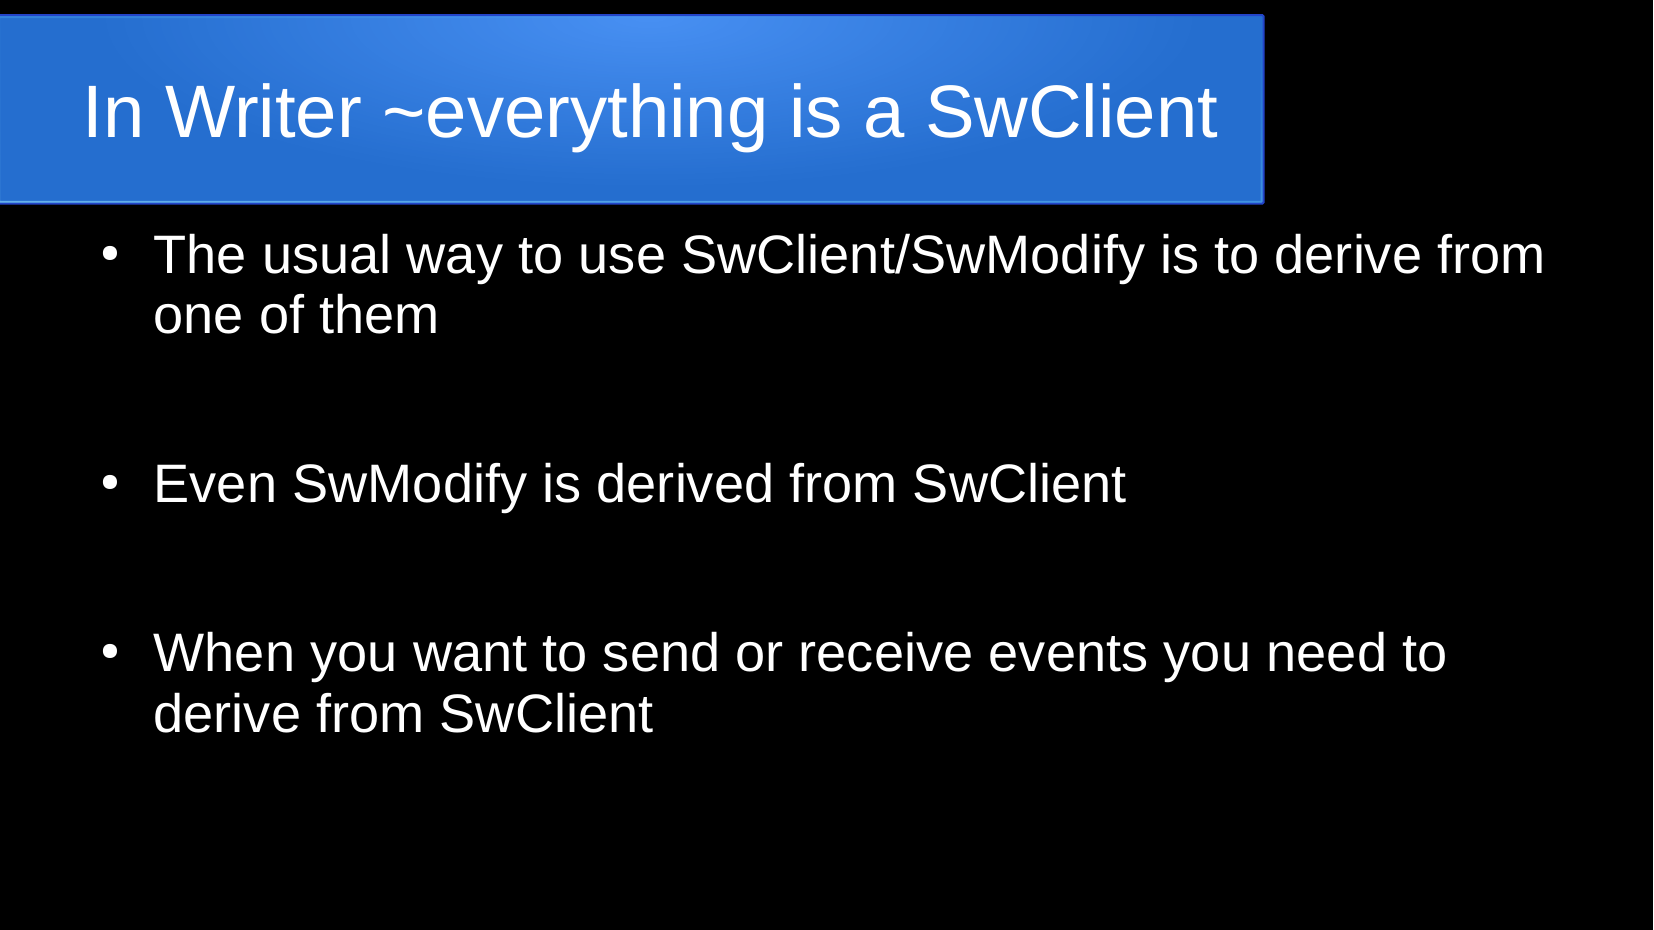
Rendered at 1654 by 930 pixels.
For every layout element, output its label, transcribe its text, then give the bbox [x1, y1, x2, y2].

list The usual way to use SwClient/SwModify is to derive from one of them Even SwModify is derived from SwClient When you want to send or receive events you need to derive from SwClient [82, 224, 1571, 764]
title In Writer ~everything is a SwClient [82, 35, 1234, 189]
